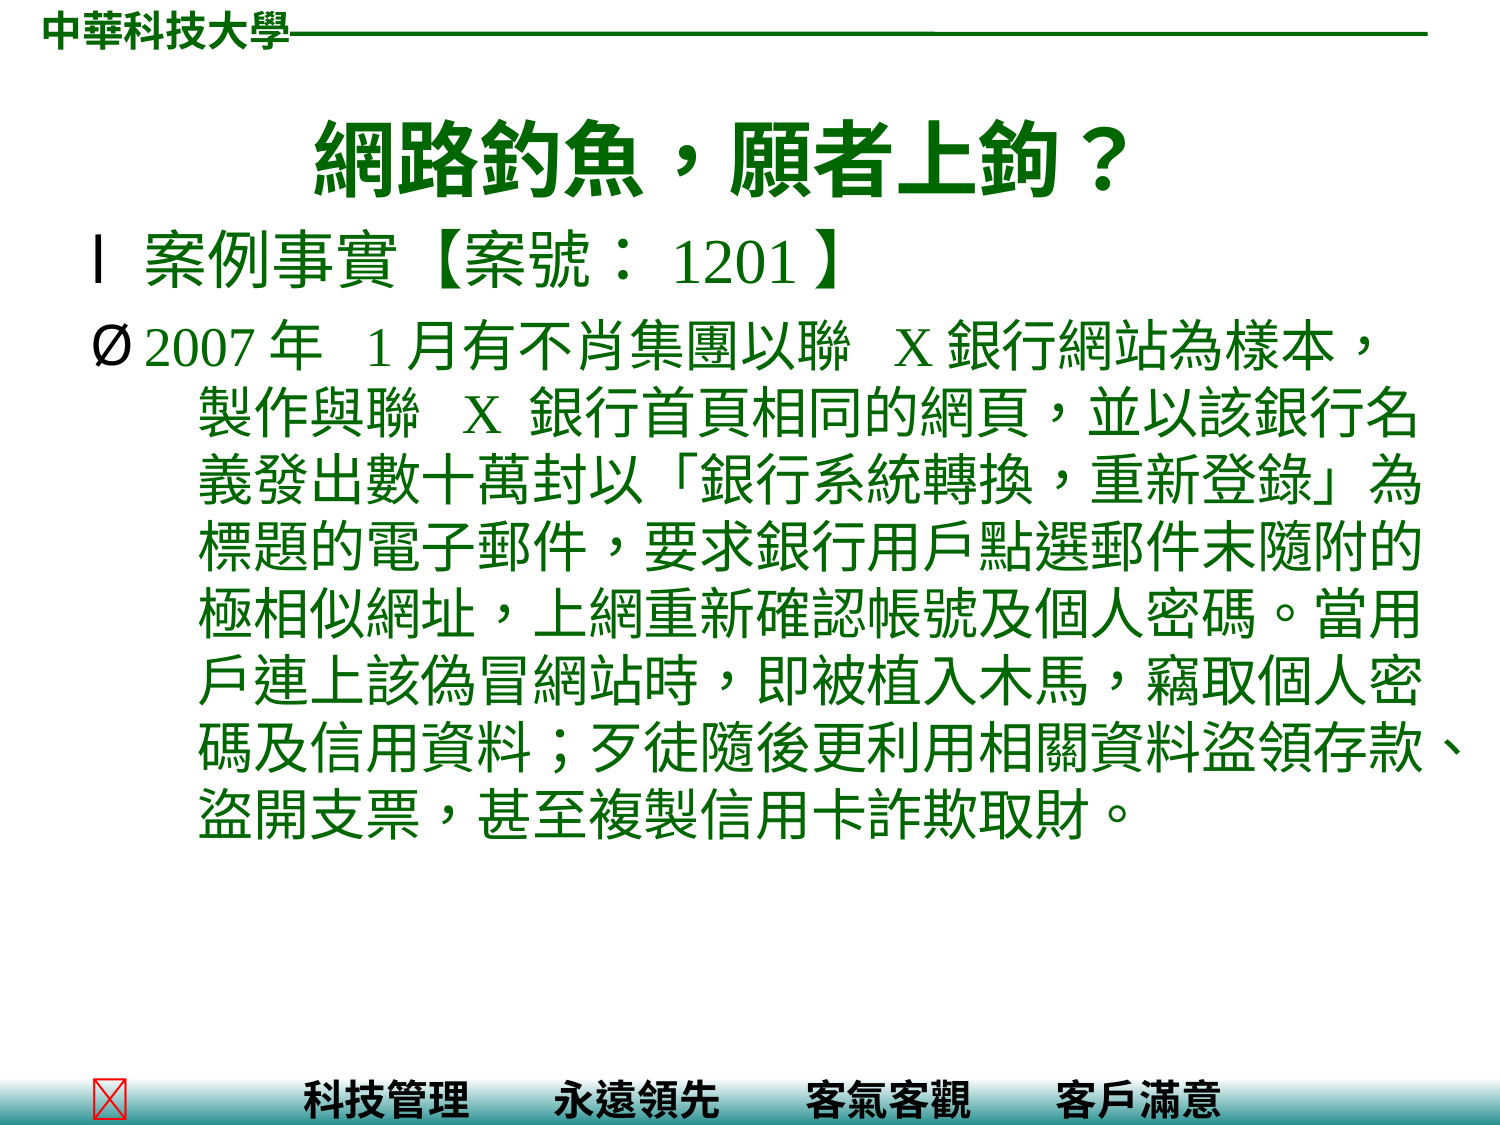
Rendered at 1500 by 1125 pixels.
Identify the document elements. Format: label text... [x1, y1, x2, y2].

list 案例事實【案號：1201】 2007年 1月有不肖集團以聯 X銀行網站為樣本，製作與聯 X 銀行首頁相同的網頁，並以該銀行名義發出數十萬封以「銀行系統轉換，重新登錄」為標題的電子郵件，要求銀行用戶點選郵件末隨附的極相似網址，上網重新確認帳號及個人密碼。當用戶連上該偽冒網站時，即被植入木馬，竊取個人密碼及信用資料；歹徒隨後更利用相關資料盜領存款、盜開支票，甚至複製信用卡詐欺取財。 [75, 212, 1450, 901]
title 網路釣魚，願者上鉤？ [75, 99, 1426, 184]
